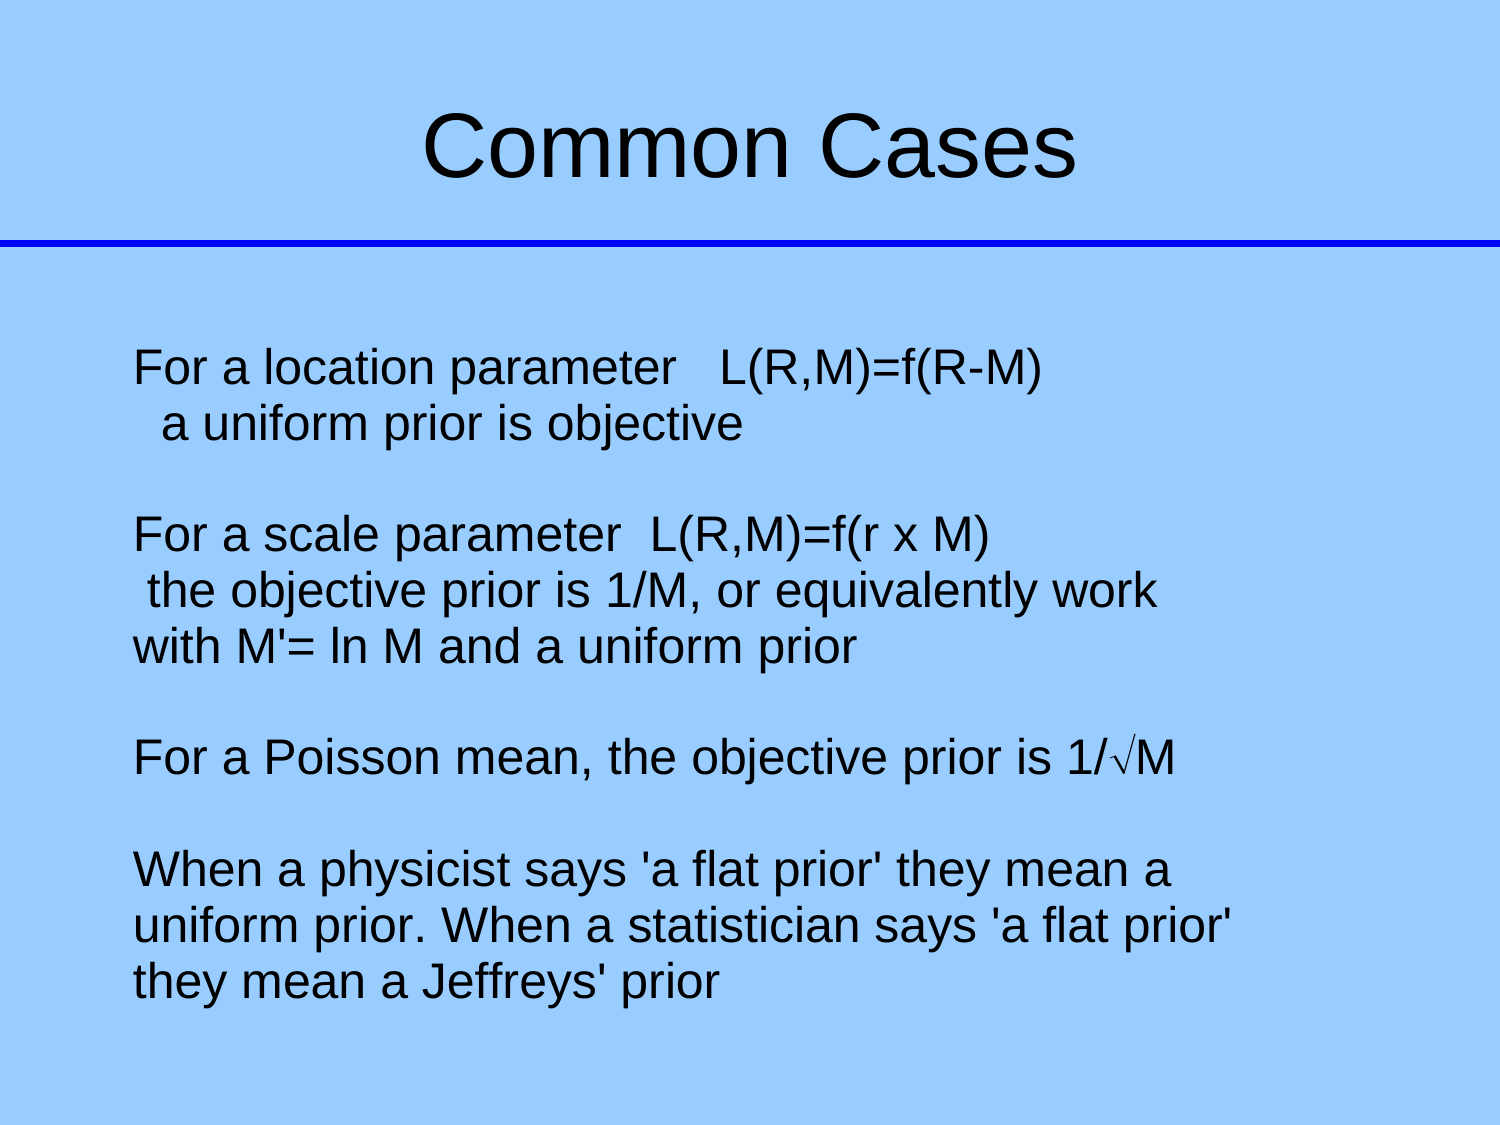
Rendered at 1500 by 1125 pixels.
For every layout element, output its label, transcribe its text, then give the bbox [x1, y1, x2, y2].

title Common Cases [75, 52, 1426, 240]
text_box For a location parameter L(R,M)=f(R-M) a uniform prior is objective For a scale parameter L(R,M)=f(r x M) the objective prior is 1/M, or equivalently work with M'= ln M and a uniform prior For a Poisson mean, the objective prior is 1/M When a physicist says 'a flat prior' they mean a uniform prior. When a statistician says 'a flat prior' they mean a Jeffreys' prior [118, 332, 1270, 1022]
